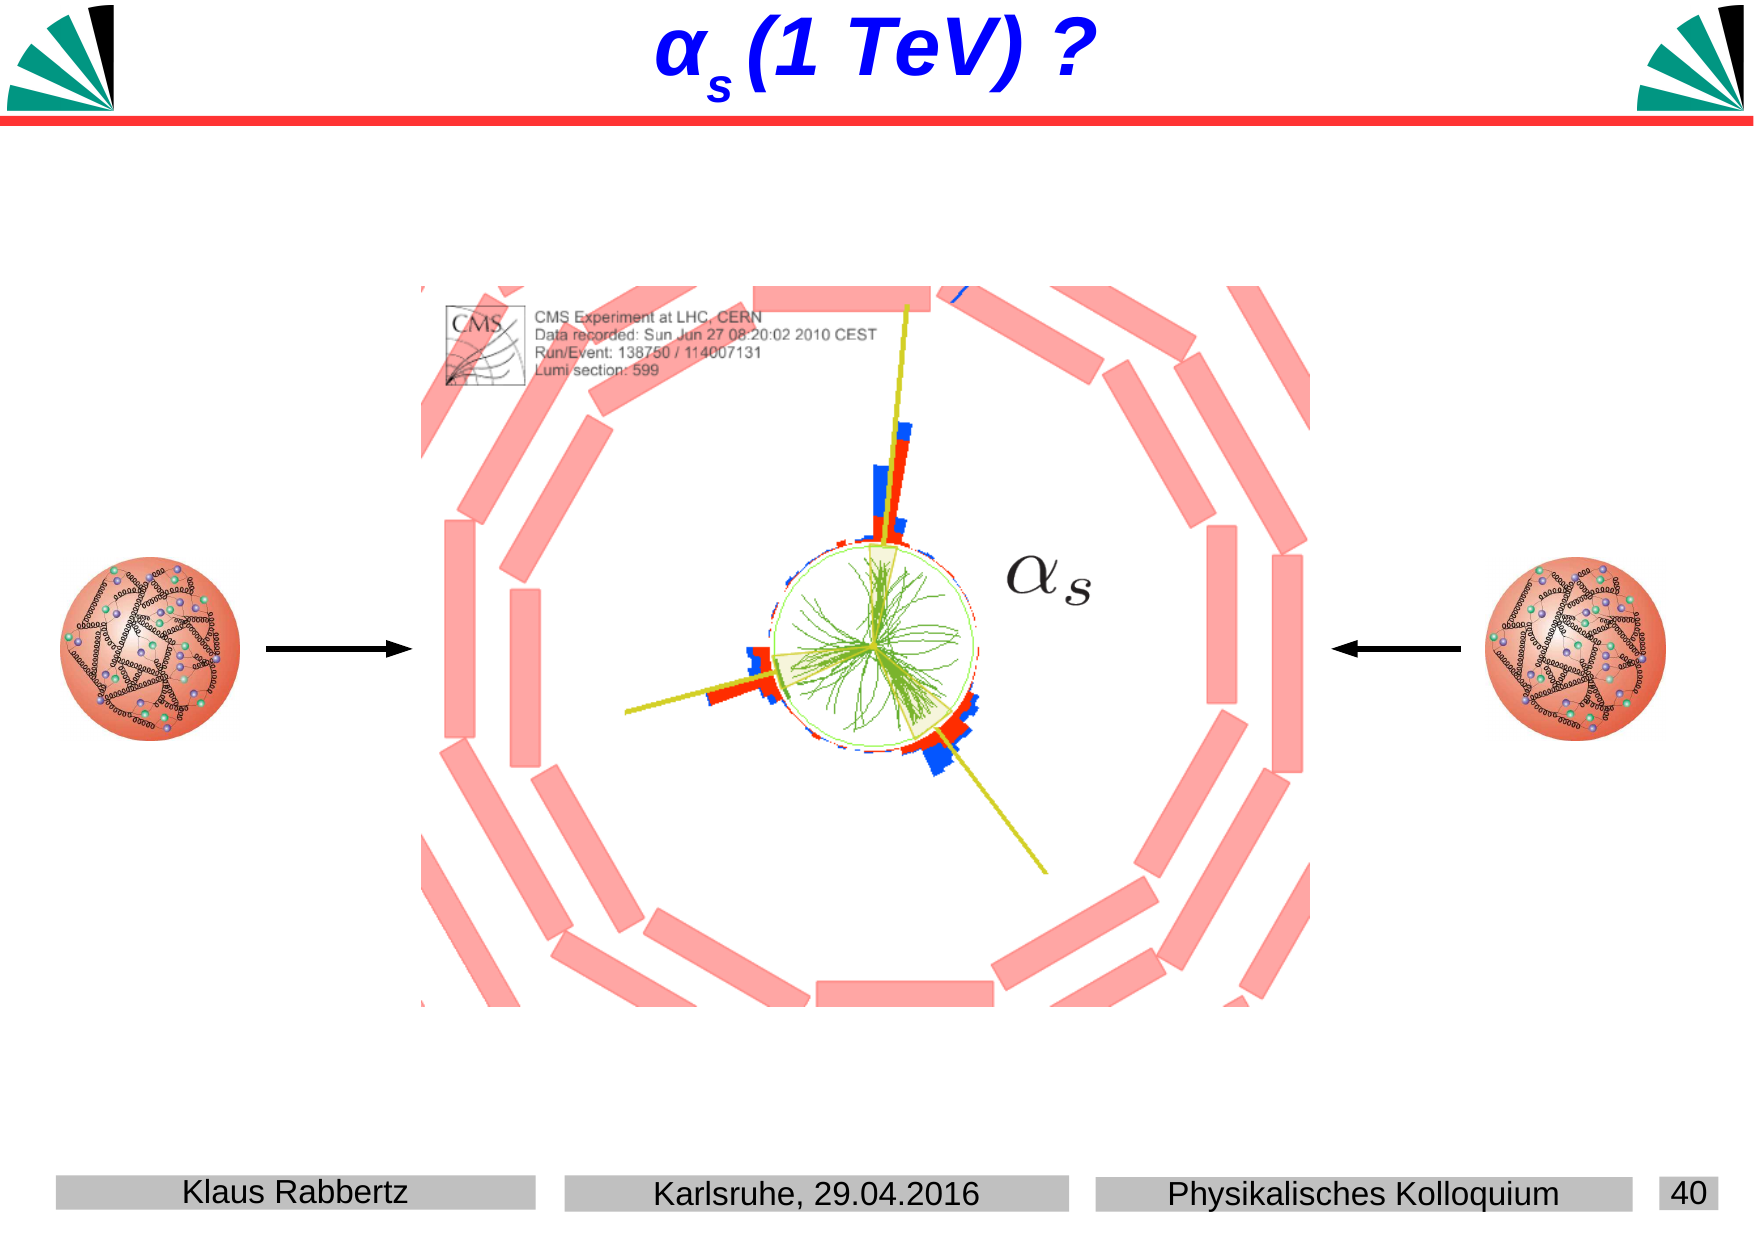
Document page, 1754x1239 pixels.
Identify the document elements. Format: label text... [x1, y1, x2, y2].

picture [60, 557, 240, 741]
picture [421, 286, 1310, 1007]
title αs (1 TeV) ? [153, 0, 1600, 113]
picture [1637, 5, 1744, 112]
picture [1485, 557, 1666, 741]
picture [7, 5, 114, 112]
